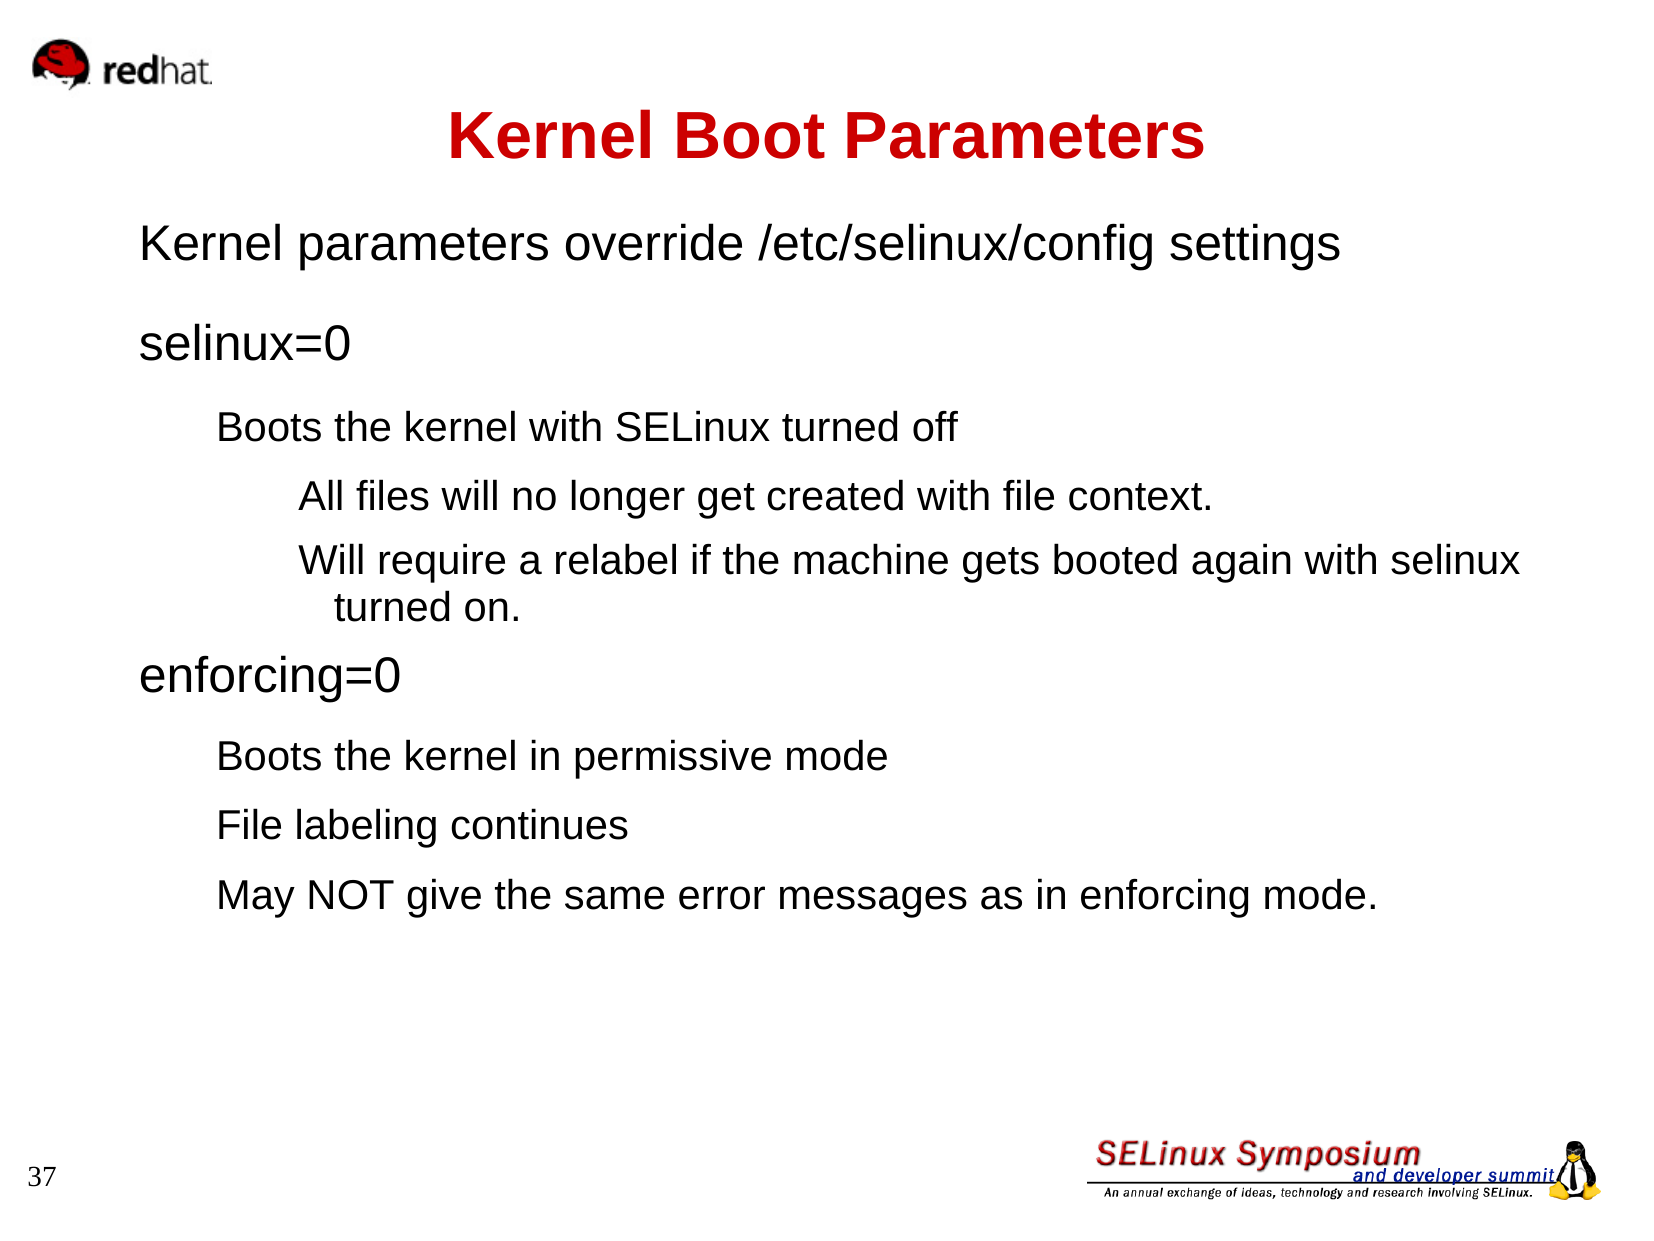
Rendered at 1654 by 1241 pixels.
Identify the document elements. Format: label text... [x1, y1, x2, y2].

title Kernel Boot Parameters [121, 55, 1534, 214]
list Kernel parameters override /etc/selinux/config settings selinux=0 Boots the kernel with SELinux turned off All files will no longer get created with file context. Will require a relabel if the machine gets booted again with selinux turned on. enforcing=0 Boots the kernel in permissive mode File labeling continues May NOT give the same error messages as in enforcing mode. [121, 214, 1534, 1241]
picture [31, 37, 212, 98]
picture [1534, 1135, 1613, 1200]
